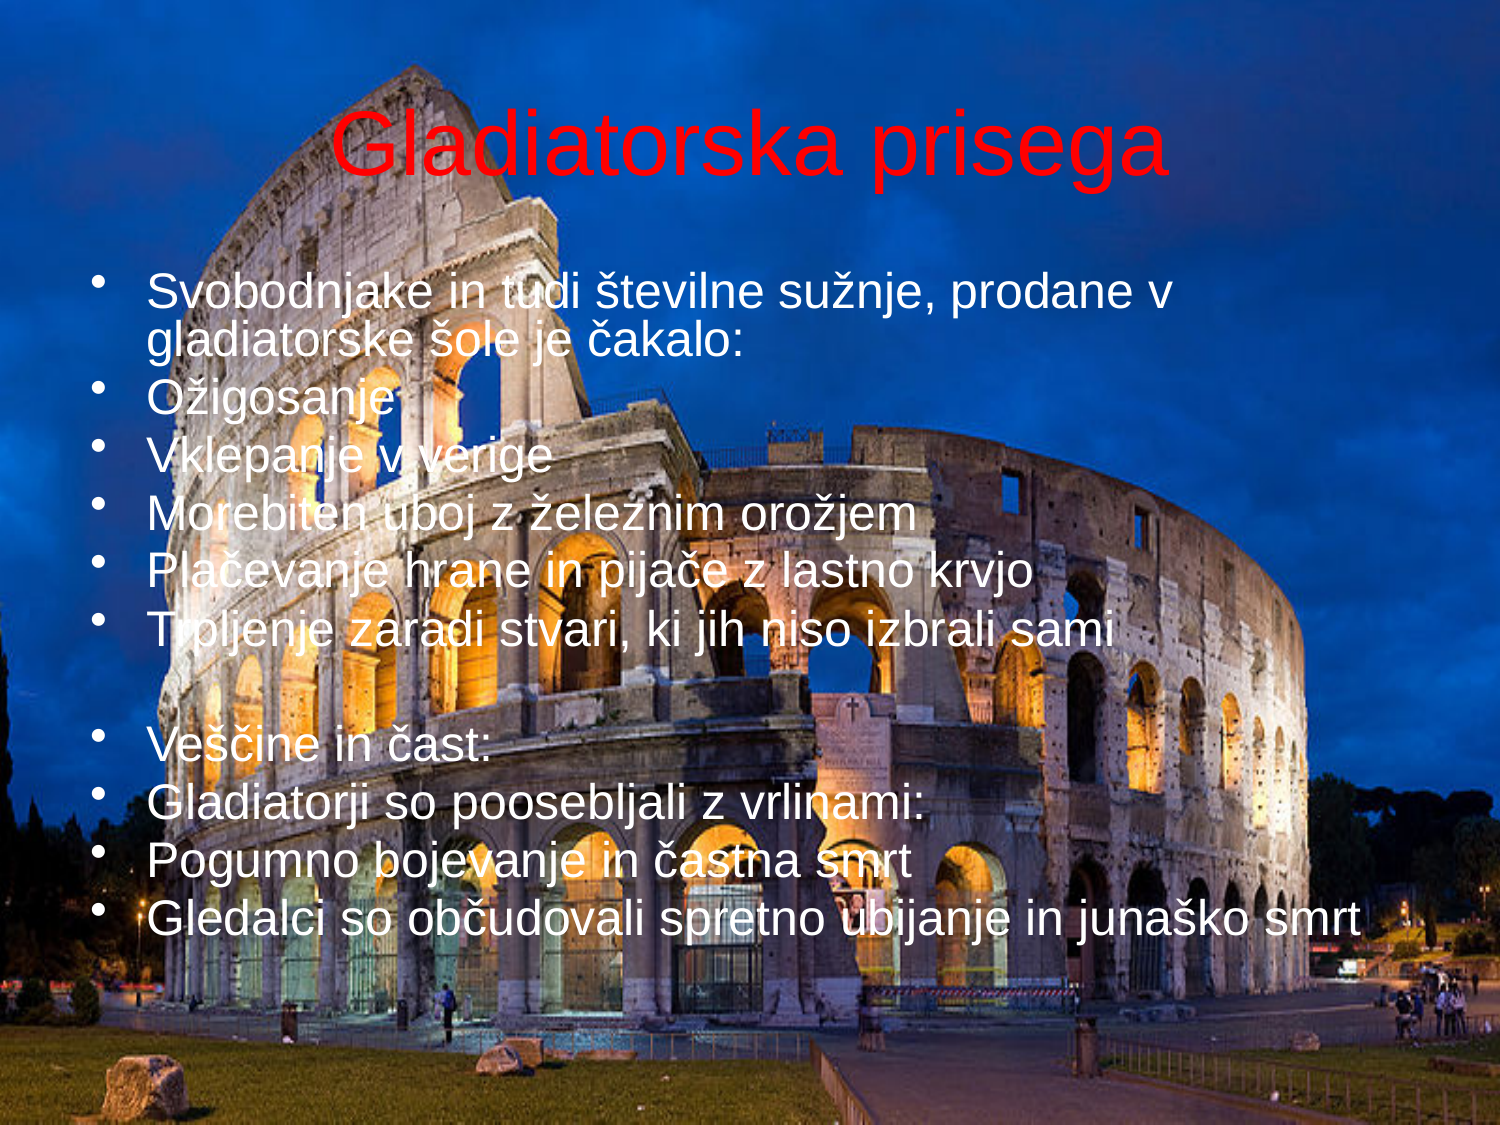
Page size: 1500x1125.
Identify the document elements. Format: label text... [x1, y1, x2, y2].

title Gladiatorska prisega [75, 45, 1425, 233]
list Svobodnjake in tudi številne sužnje, prodane v gladiatorske šole je čakalo: Ožigosanje Vklepanje v verige Morebiten uboj z železnim orožjem Plačevanje hrane in pijače z lastno krvjo Trpljenje zaradi stvari, ki jih niso izbrali sami Veščine in čast: Gladiatorji so poosebljali z vrlinami: Pogumno bojevanje in častna smrt Gledalci so občudovali spretno ubijanje in junaško smrt [75, 262, 1425, 1005]
picture [0, 0, 1500, 1125]
